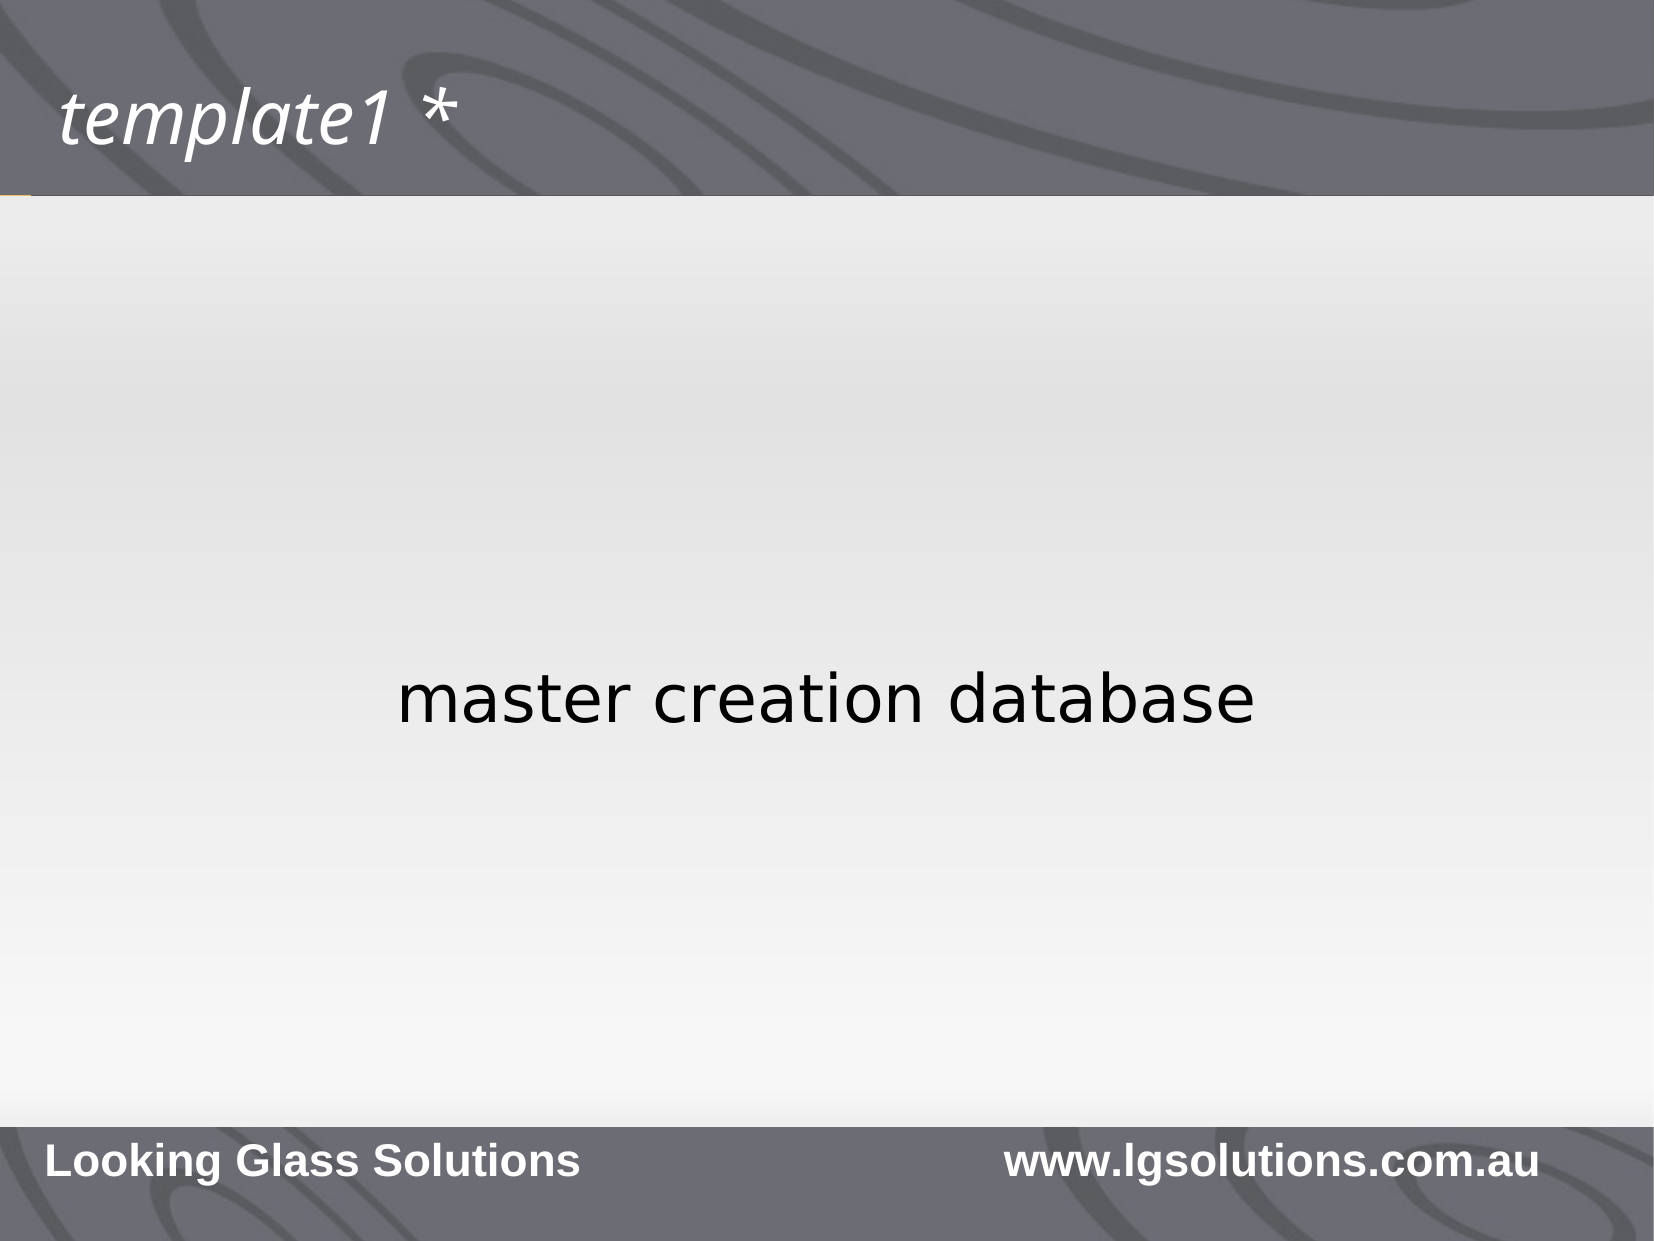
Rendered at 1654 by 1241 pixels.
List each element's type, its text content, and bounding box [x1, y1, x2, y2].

picture [0, 0, 1654, 1241]
subtitle master creation database [82, 297, 1571, 1102]
title template1 * [59, 48, 1270, 182]
